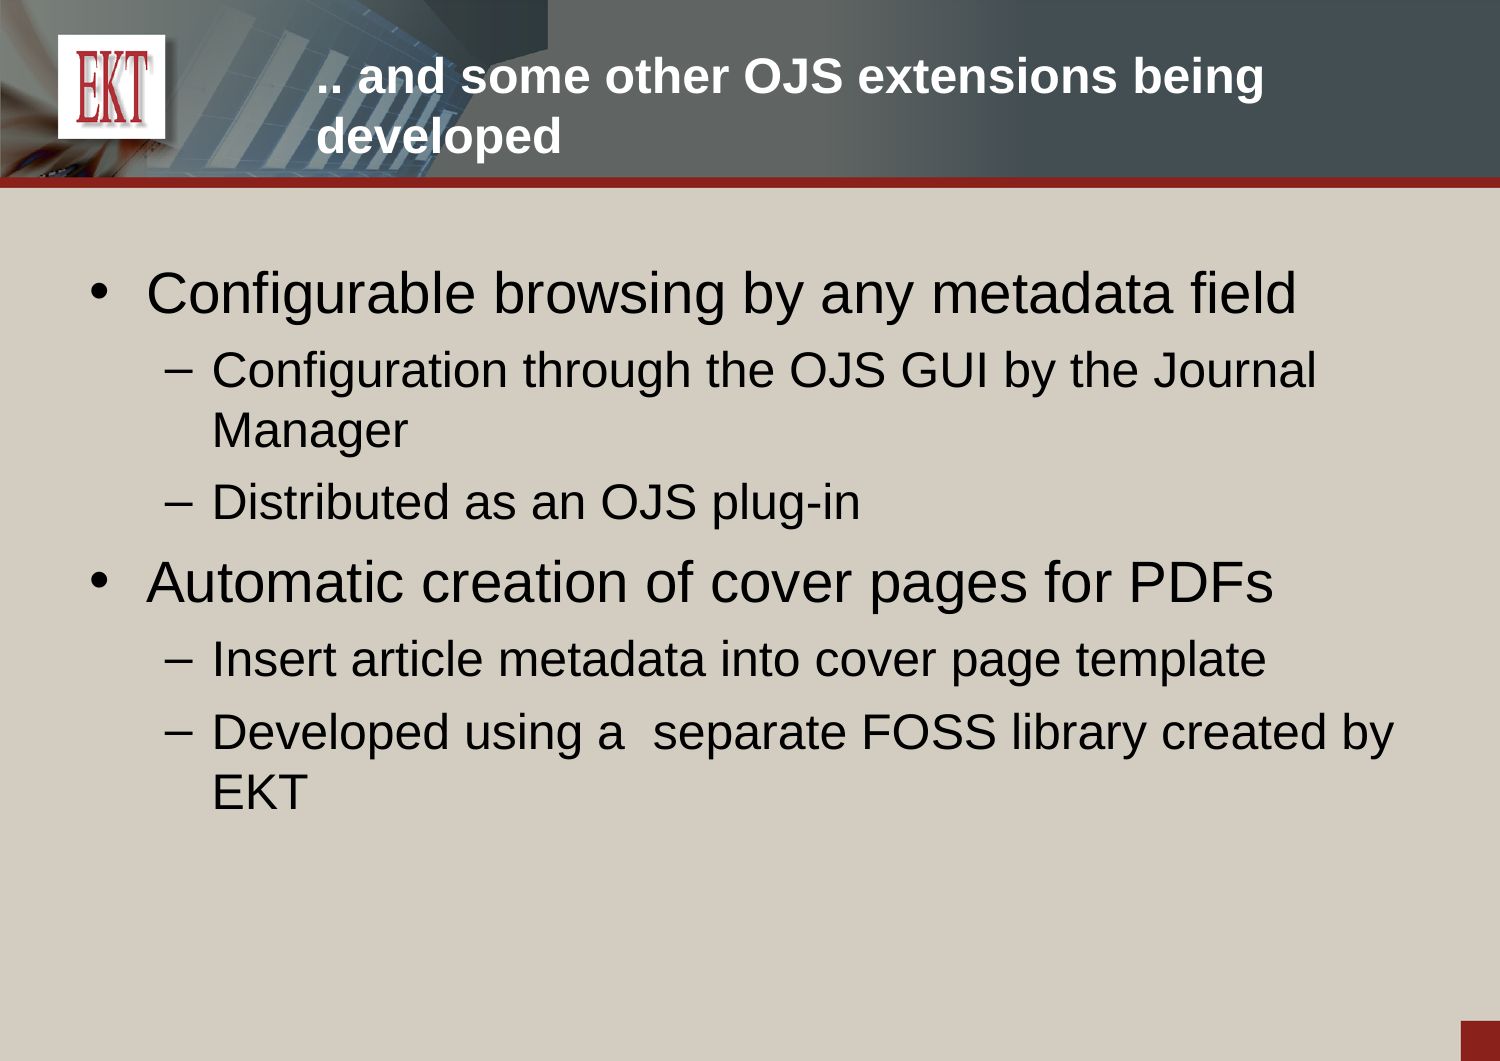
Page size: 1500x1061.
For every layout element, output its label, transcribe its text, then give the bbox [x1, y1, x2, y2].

title .. and some other OJS extensions being developed [301, 35, 1426, 171]
list Configurable browsing by any metadata field Configuration through the OJS GUI by the Journal Manager Distributed as an OJS plug-in Automatic creation of cover pages for PDFs Insert article metadata into cover page template Developed using a separate FOSS library created by EKT [75, 247, 1426, 1004]
picture [0, 0, 1500, 1061]
